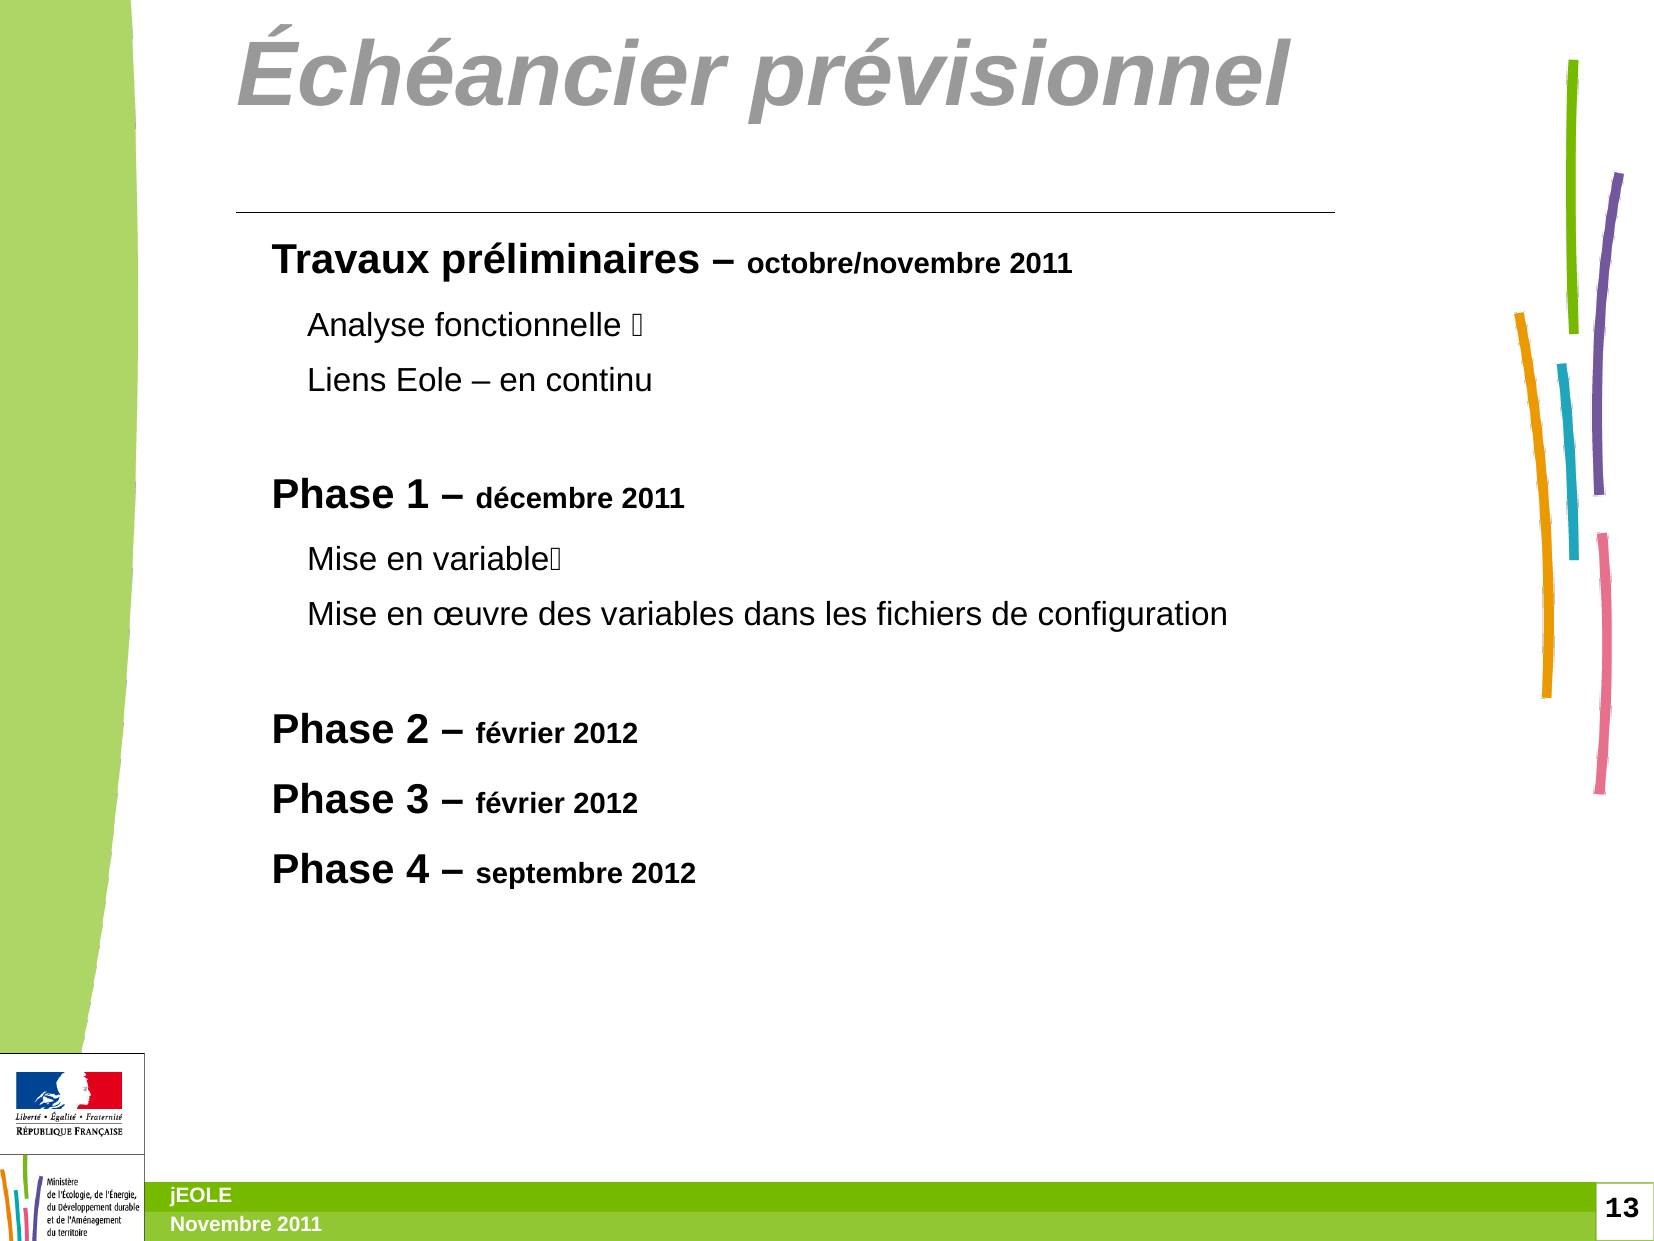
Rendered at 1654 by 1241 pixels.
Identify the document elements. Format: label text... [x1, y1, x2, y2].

title Échéancier prévisionnel [236, 22, 1536, 126]
picture [0, 0, 1654, 1241]
list Travaux préliminaires – octobre/novembre 2011 Analyse fonctionnelle  Liens Eole – en continu Phase 1 – décembre 2011 Mise en variable Mise en œuvre des variables dans les fichiers de configuration Phase 2 – février 2012 Phase 3 – février 2012 Phase 4 – septembre 2012 [236, 236, 1506, 1062]
